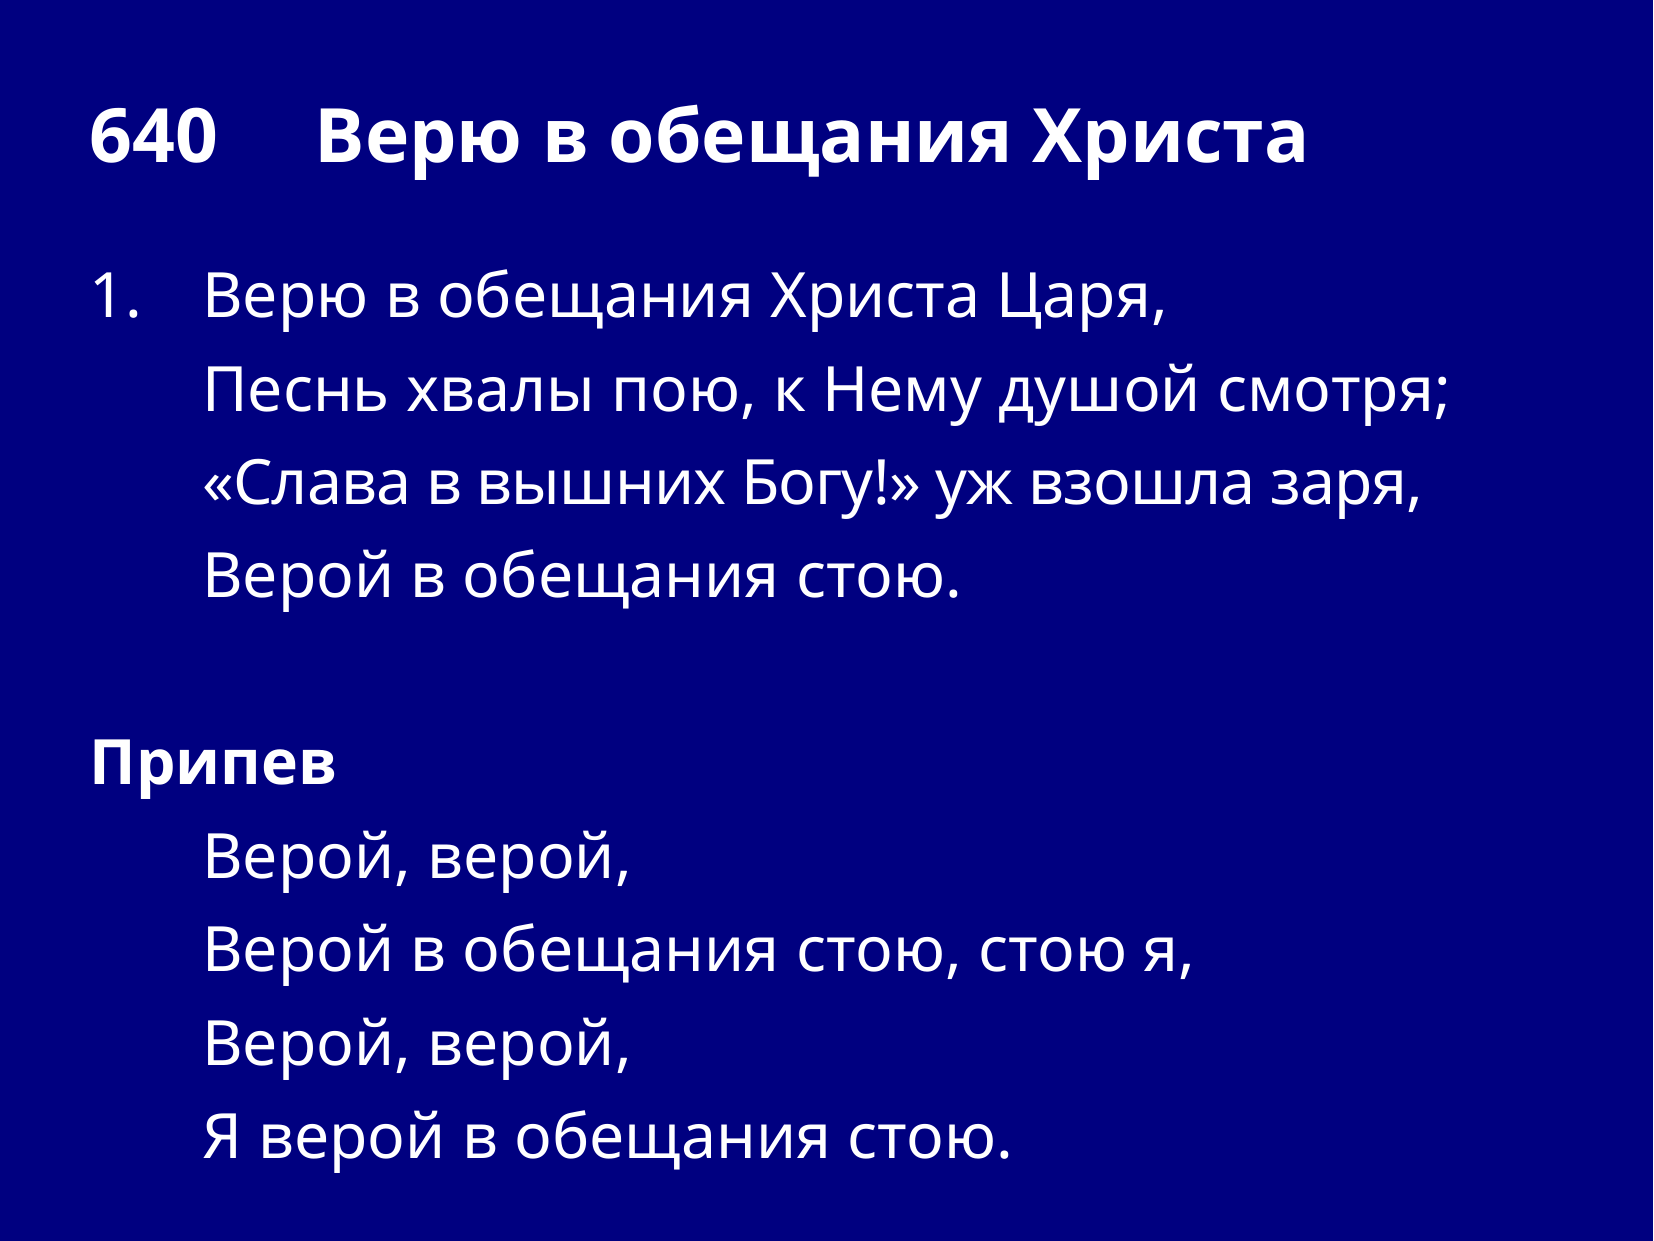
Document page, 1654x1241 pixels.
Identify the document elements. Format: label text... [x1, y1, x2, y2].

text_box 1. Верю в обещания Христа Царя, Песнь хвалы пою, к Нему душой смотря; «Слава в вышних Богу!» уж взошла заря, Верой в обещания стою. Припев Верой, верой, Верой в обещания стою, стою я, Верой, верой, Я верой в обещания стою. [75, 150, 1651, 1163]
text_box 640 Верю в обещания Христа [75, 75, 1576, 188]
